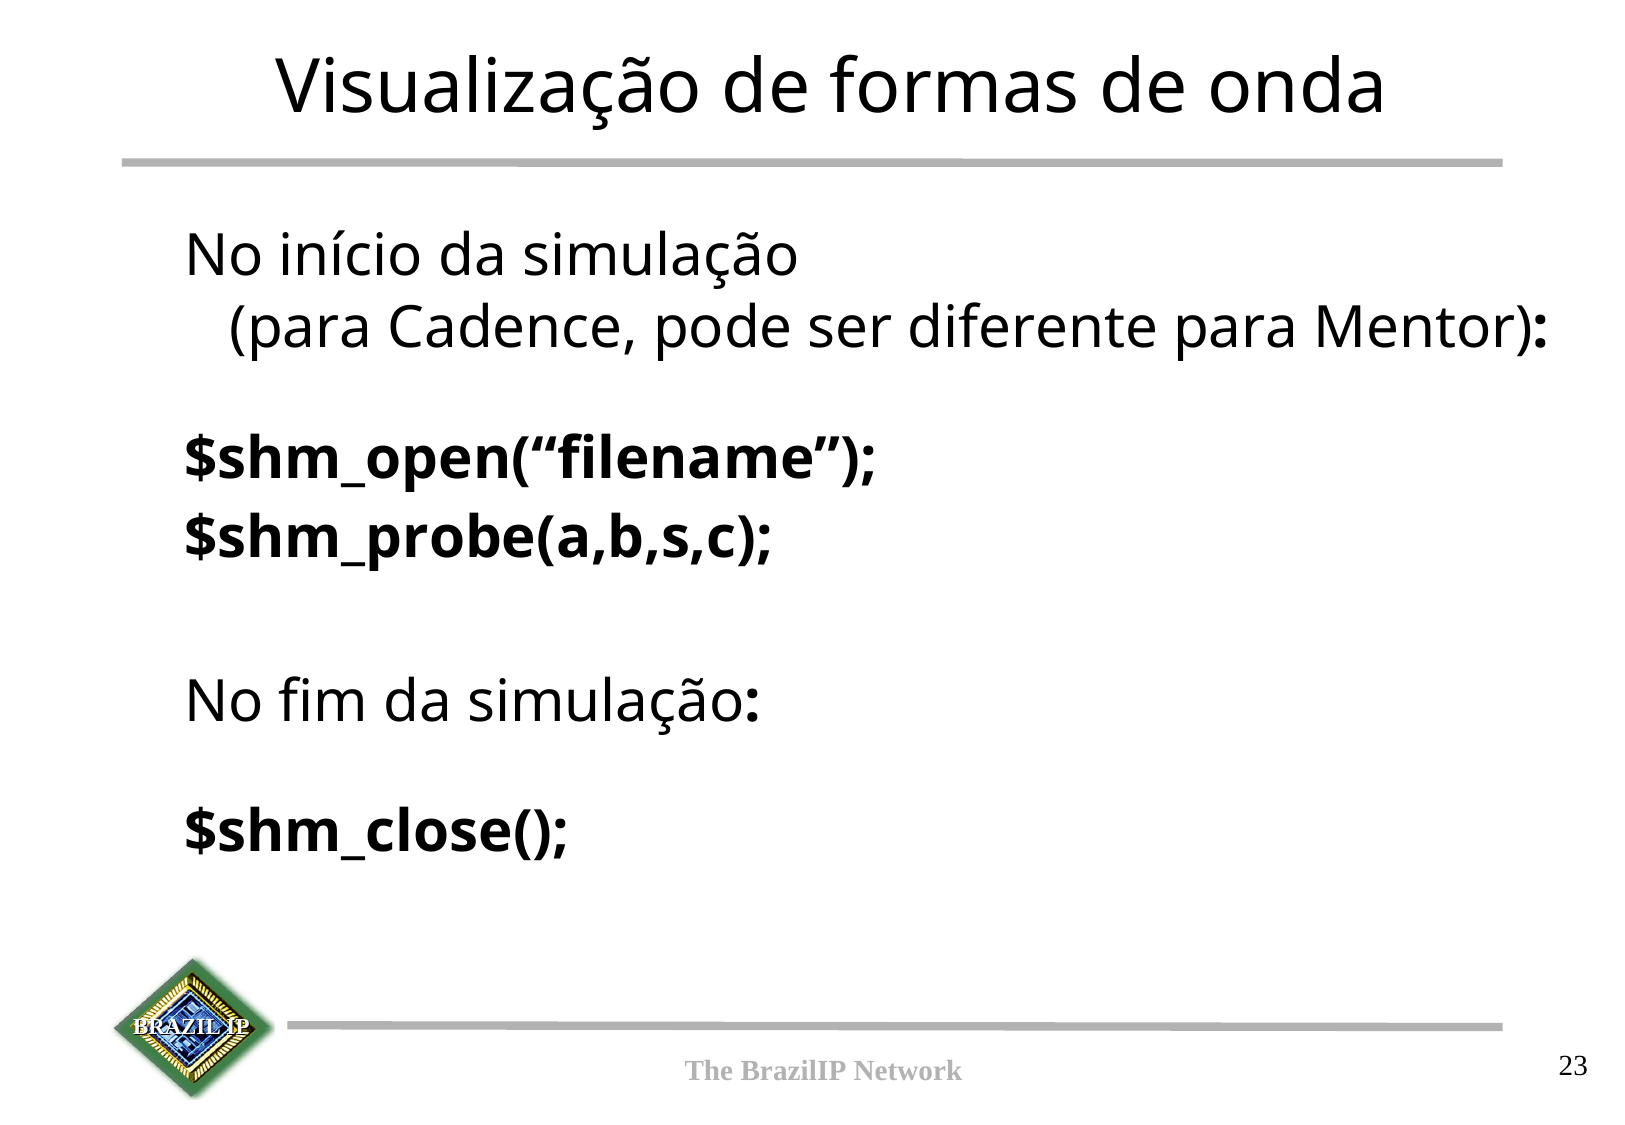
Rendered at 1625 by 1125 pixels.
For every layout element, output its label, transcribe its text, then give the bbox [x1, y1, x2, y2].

picture [108, 953, 275, 1100]
title Visualização de formas de onda [160, 4, 1503, 161]
list No início da simulação (para Cadence, pode ser diferente para Mentor): $shm_open(“filename”); $shm_probe(a,b,s,c); No fim da simulação: $shm_close(); [94, 210, 1570, 936]
